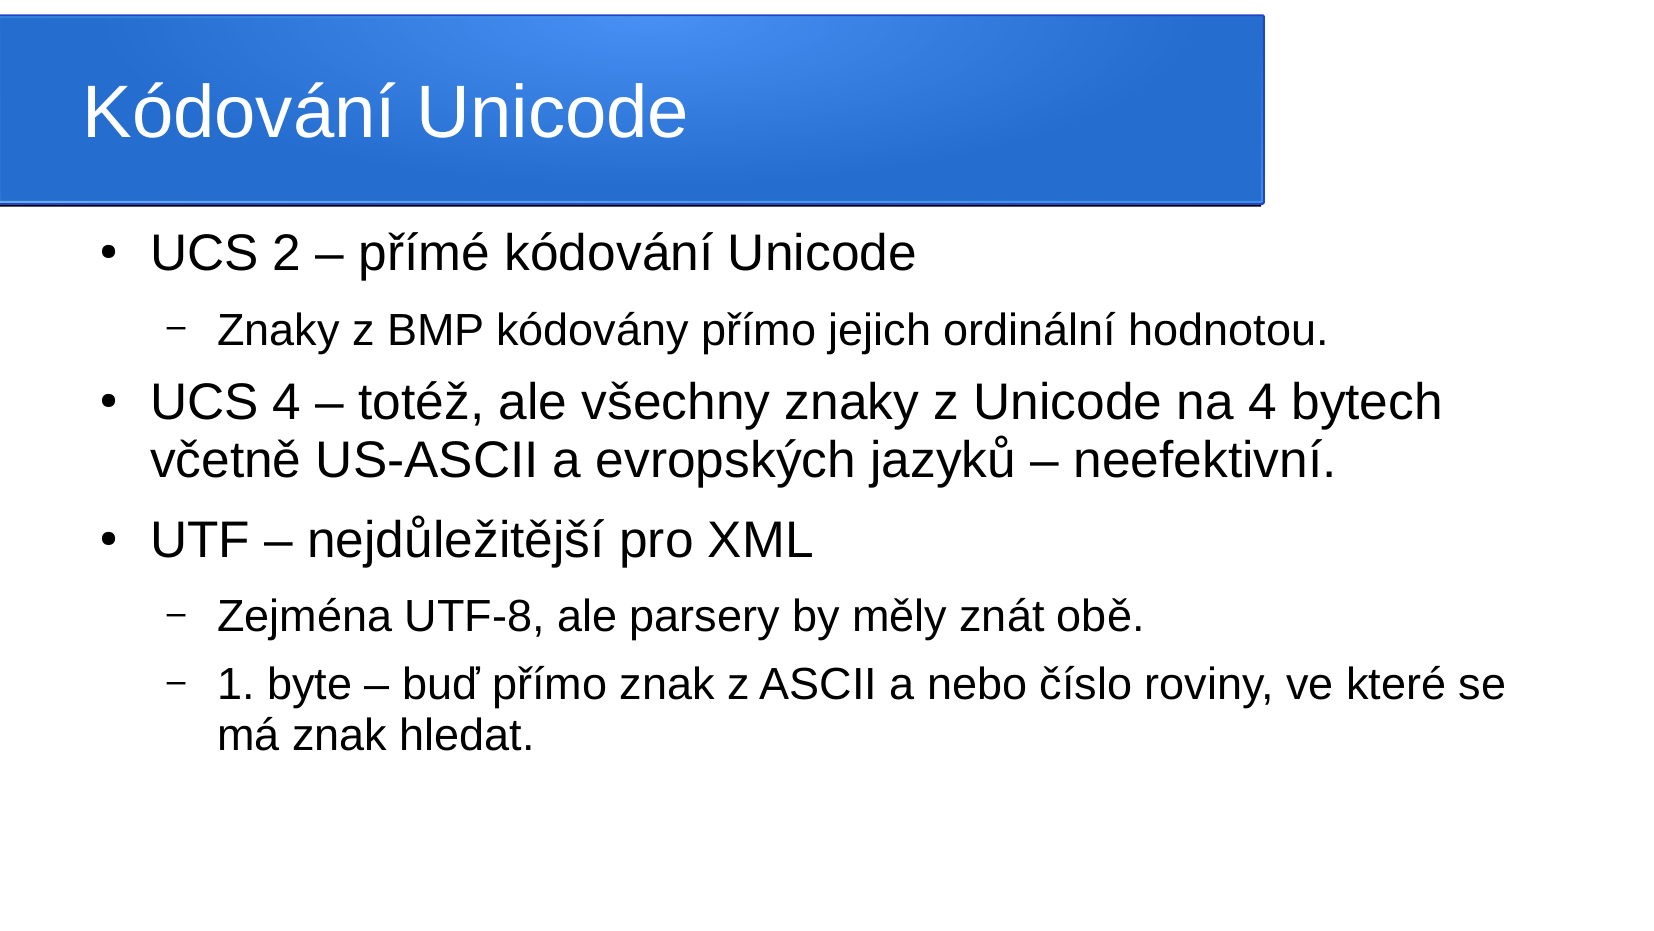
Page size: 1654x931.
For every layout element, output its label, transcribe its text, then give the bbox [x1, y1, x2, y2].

list UCS 2 – přímé kódování Unicode Znaky z BMP kódovány přímo jejich ordinální hodnotou. UCS 4 – totéž, ale všechny znaky z Unicode na 4 bytech včetně US-ASCII a evropských jazyků – neefektivní. UTF – nejdůležitější pro XML Zejména UTF-8, ale parsery by měly znát obě. 1. byte – buď přímo znak z ASCII a nebo číslo roviny, ve které se má znak hledat. [82, 224, 1571, 764]
title Kódování Unicode [82, 35, 1235, 189]
